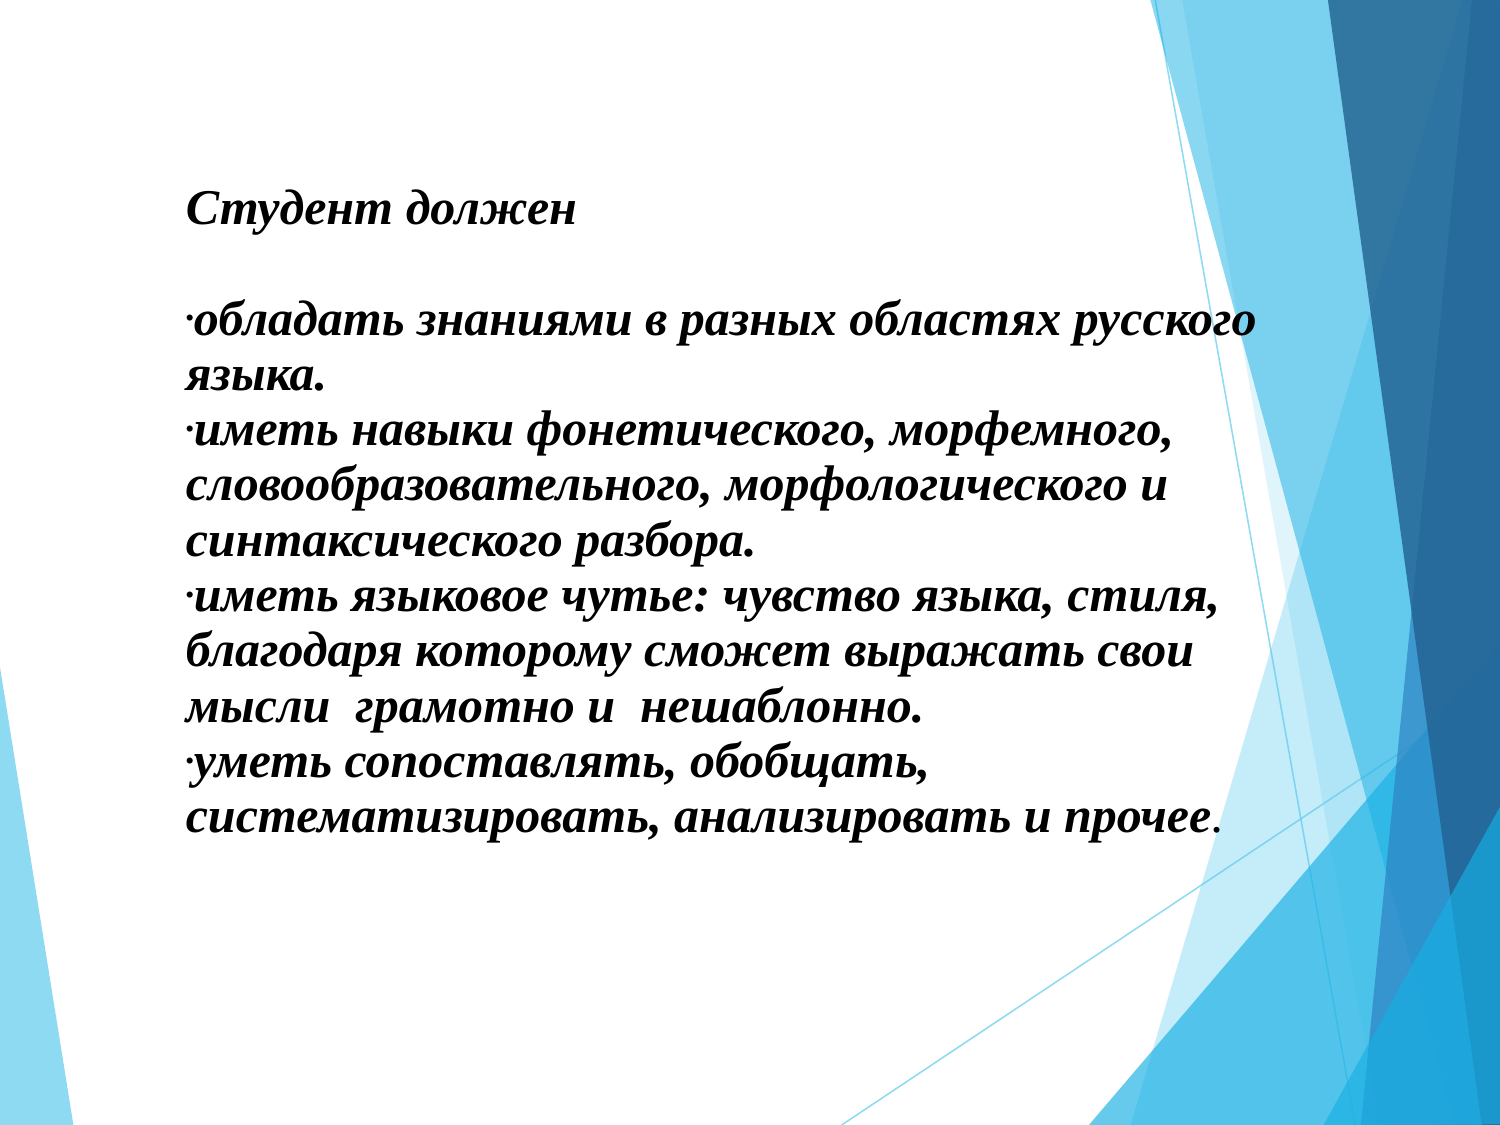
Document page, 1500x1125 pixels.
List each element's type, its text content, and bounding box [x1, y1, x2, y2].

text_box Студент должен обладать знаниями в разных областях русского языка. иметь навыки фонетического, морфемного, словообразовательного, морфологического и синтаксического разбора. иметь языковое чутье: чувство языка, стиля, благодаря которому сможет выражать свои мысли грамотно и нешаблонно. уметь сопоставлять, обобщать, систематизировать, анализировать и прочее. [171, 172, 1365, 851]
